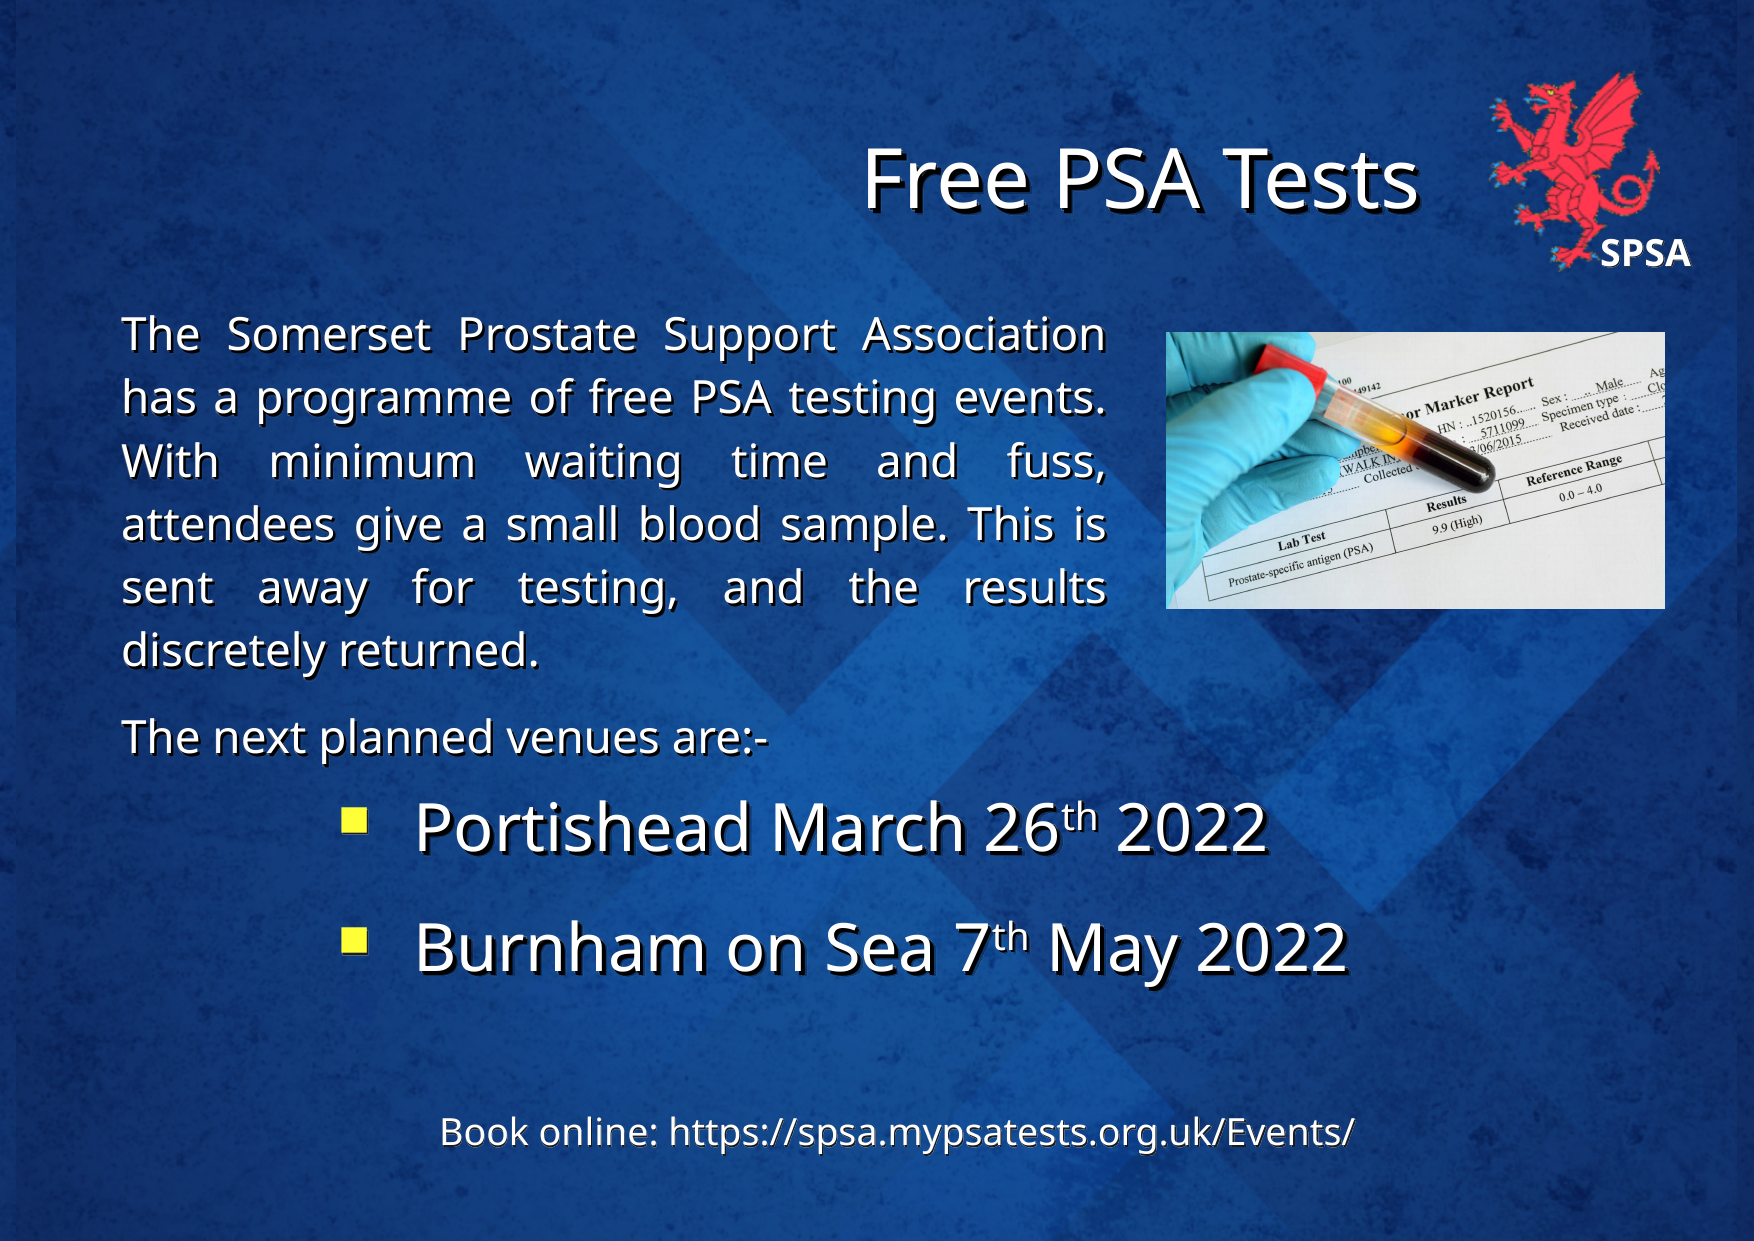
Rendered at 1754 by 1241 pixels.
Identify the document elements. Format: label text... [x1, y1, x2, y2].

text_box Free PSA Tests [732, 118, 1436, 233]
text_box Portishead March 26th 2022 Burnham on Sea 7th May 2022 [292, 737, 1630, 993]
text_box Book online: https://spsa.mypsatests.org.uk/Events/ [200, 1098, 1595, 1158]
picture [0, 0, 1754, 1241]
text_box The Somerset Prostate Support Association has a programme of free PSA testing events. With minimum waiting time and fuss, attendees give a small blood sample. This is sent away for testing, and the results discretely returned. The next planned venues are:- [106, 289, 1123, 816]
text_box SPSA [1585, 218, 1713, 278]
